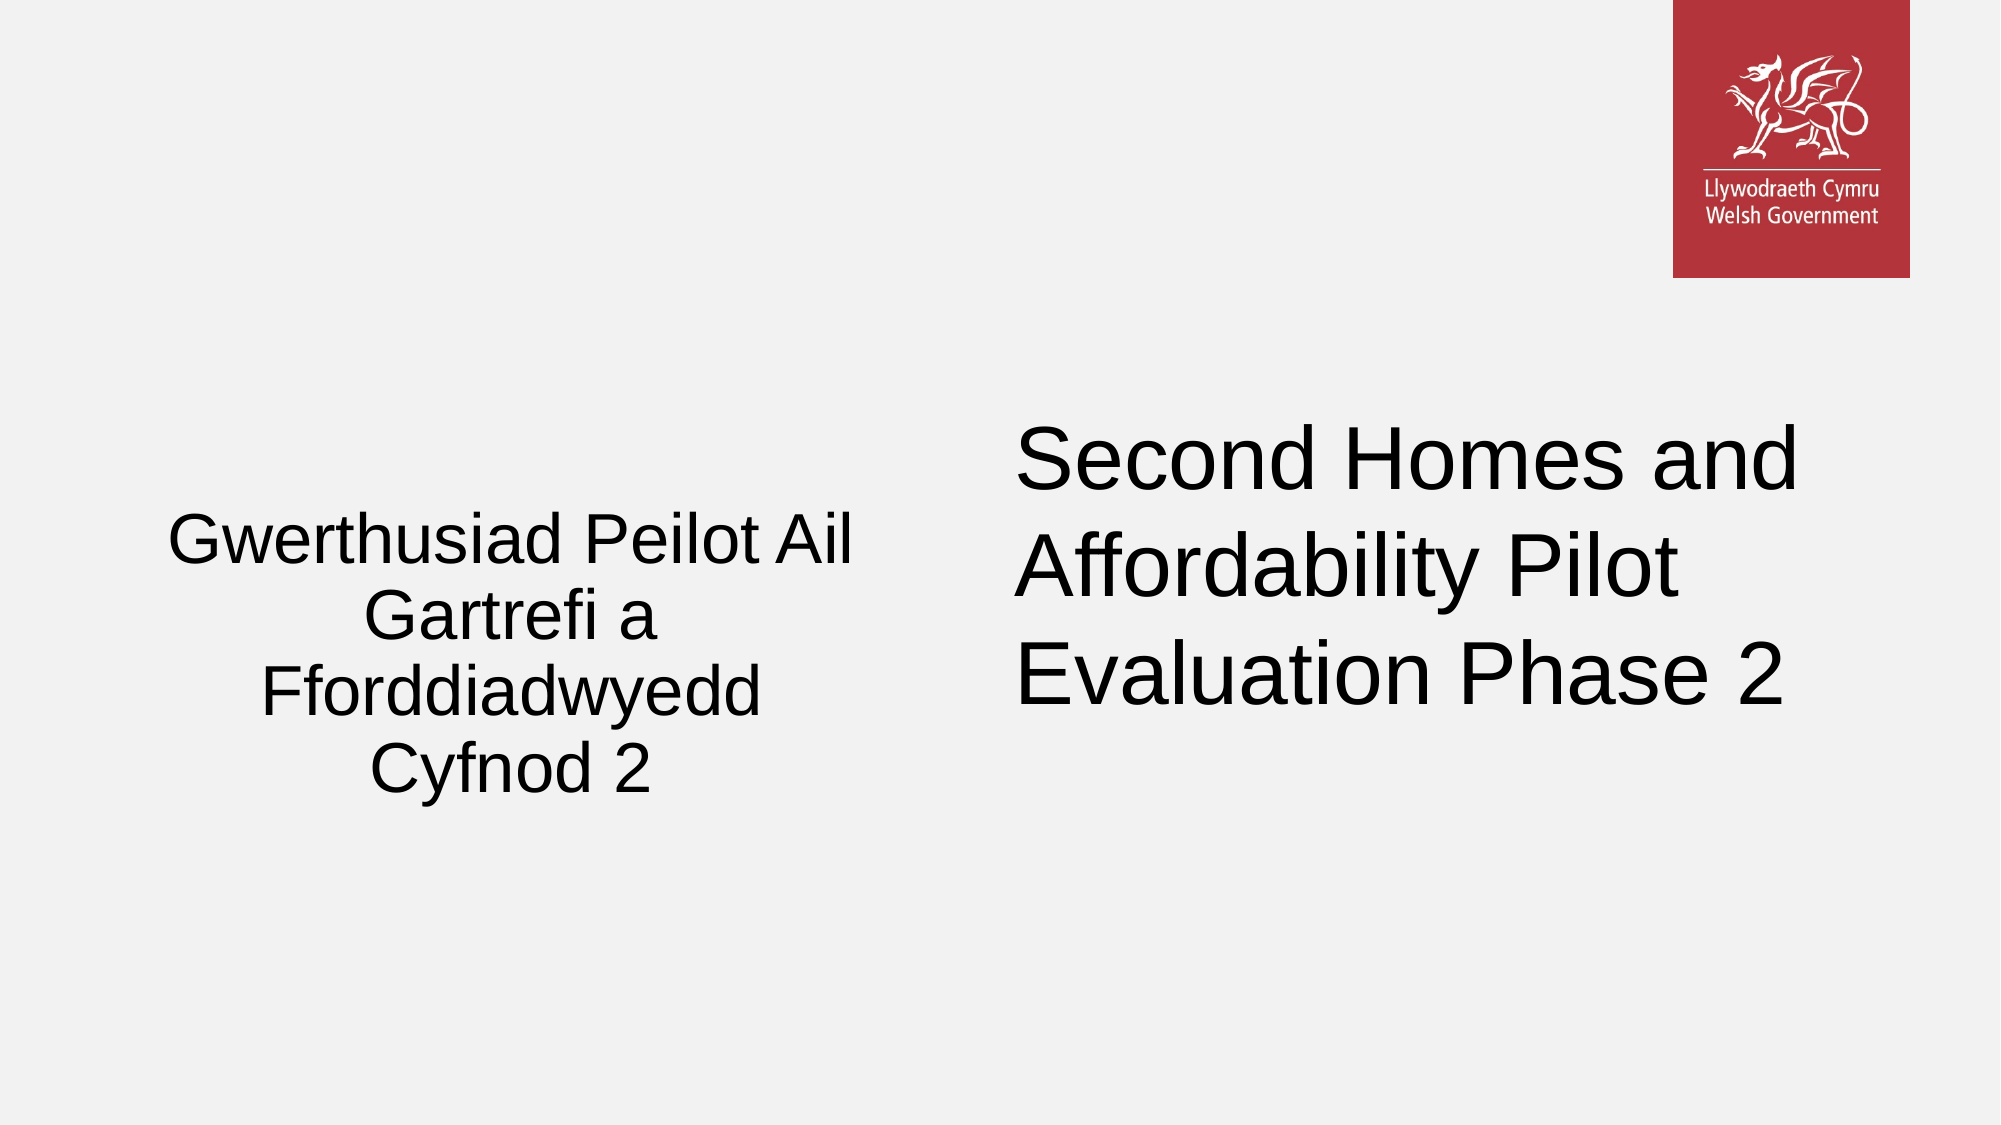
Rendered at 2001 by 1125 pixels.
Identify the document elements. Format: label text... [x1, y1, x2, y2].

title Gwerthusiad Peilot Ail Gartrefi a Fforddiadwyedd Cyfnod 2 [137, 189, 886, 900]
text_box Second Homes and Affordability Pilot Evaluation Phase 2 [999, 392, 1864, 733]
